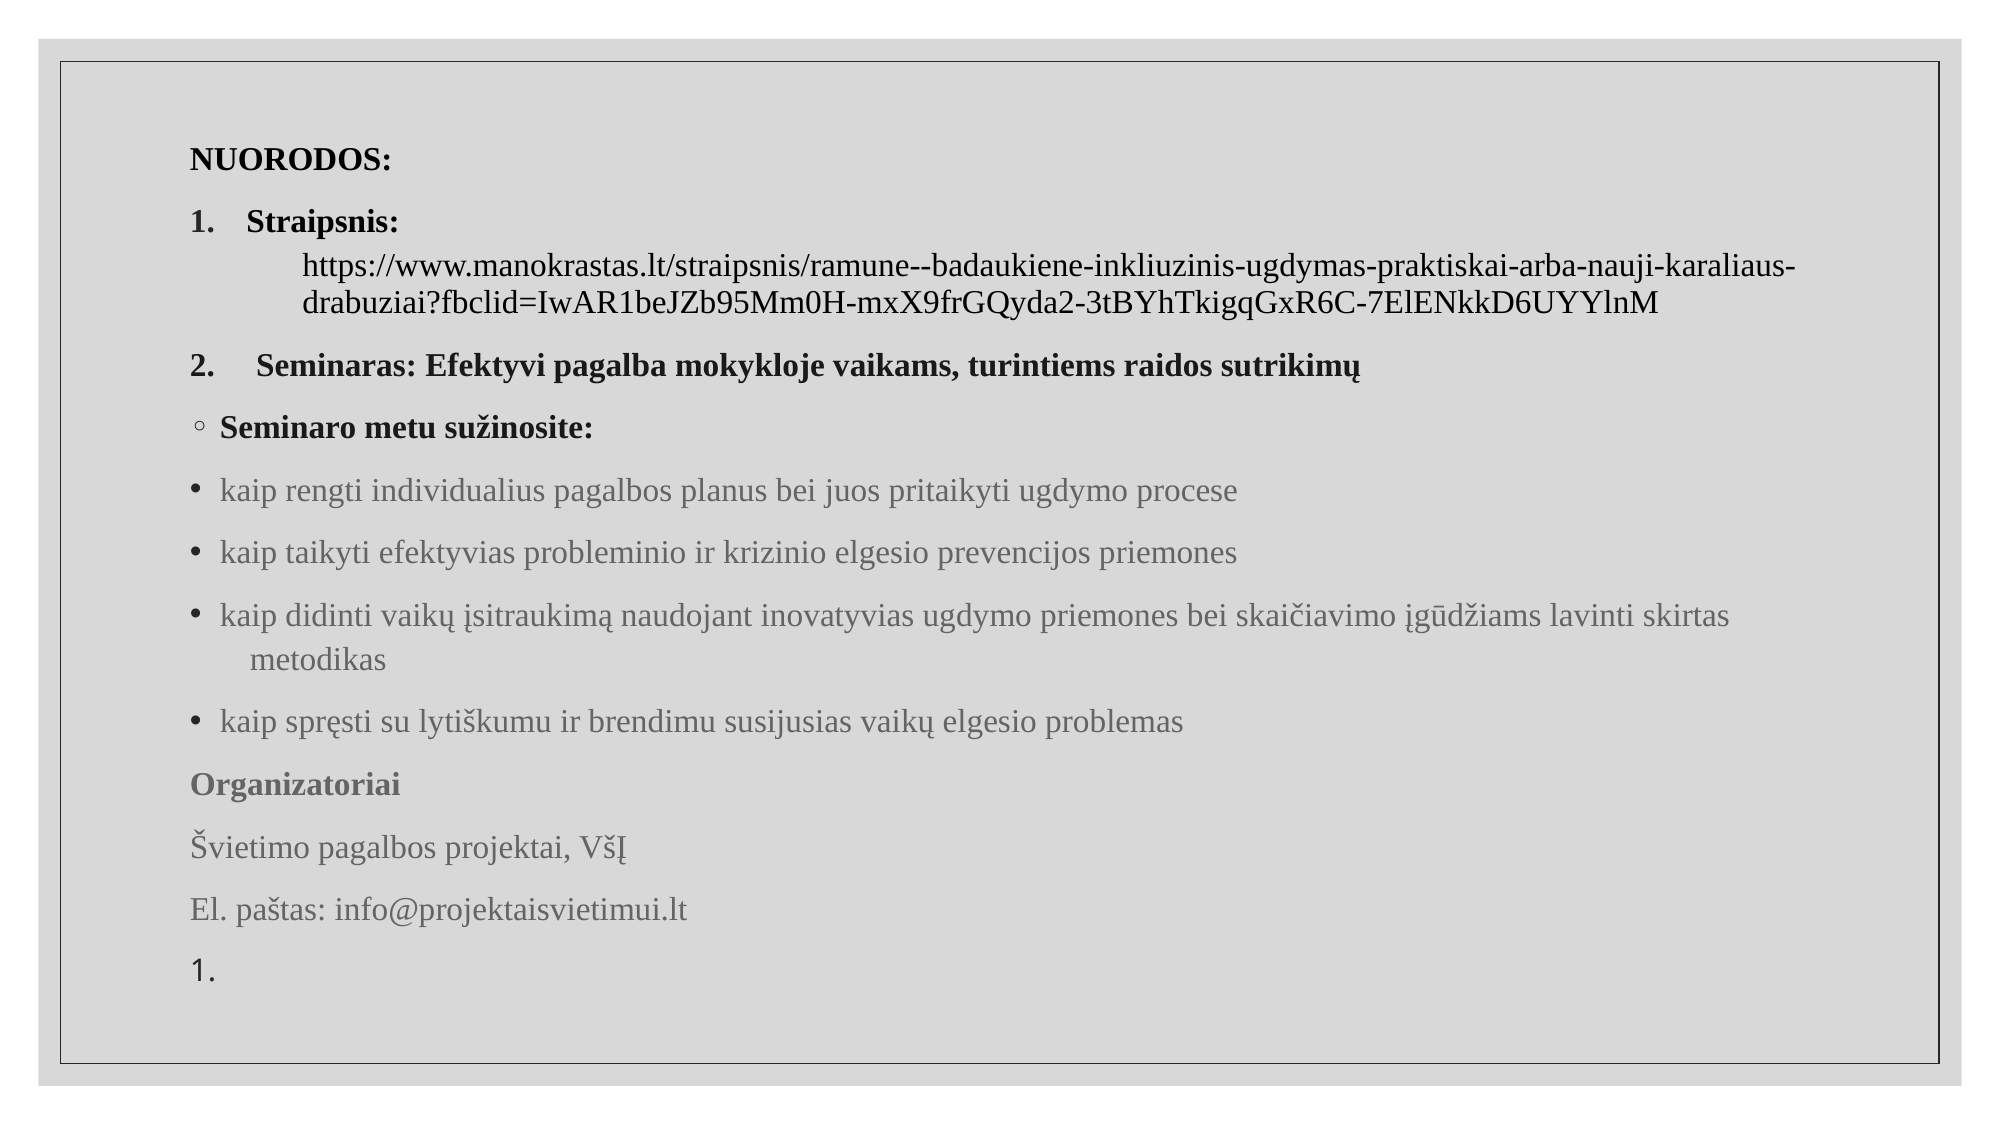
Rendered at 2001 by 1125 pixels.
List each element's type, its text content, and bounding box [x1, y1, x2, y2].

list NUORODOS: Straipsnis: https://www.manokrastas.lt/straipsnis/ramune--badaukiene-inkliuzinis-ugdymas-praktiskai-arba-nauji-karaliaus-drabuziai?fbclid=IwAR1beJZb95Mm0H-mxX9frGQyda2-3tBYhTkigqGxR6C-7ElENkkD6UYYlnM 2. Seminaras: Efektyvi pagalba mokykloje vaikams, turintiems raidos sutrikimų Seminaro metu sužinosite: kaip rengti individualius pagalbos planus bei juos pritaikyti ugdymo procese kaip taikyti efektyvias probleminio ir krizinio elgesio prevencijos priemones kaip didinti vaikų įsitraukimą naudojant inovatyvias ugdymo priemones bei skaičiavimo įgūdžiams lavinti skirtas metodikas kaip spręsti su lytiškumu ir brendimu susijusias vaikų elgesio problemas Organizatoriai Švietimo pagalbos projektai, VšĮ El. paštas: info@projektaisvietimui.lt [174, 125, 1825, 977]
